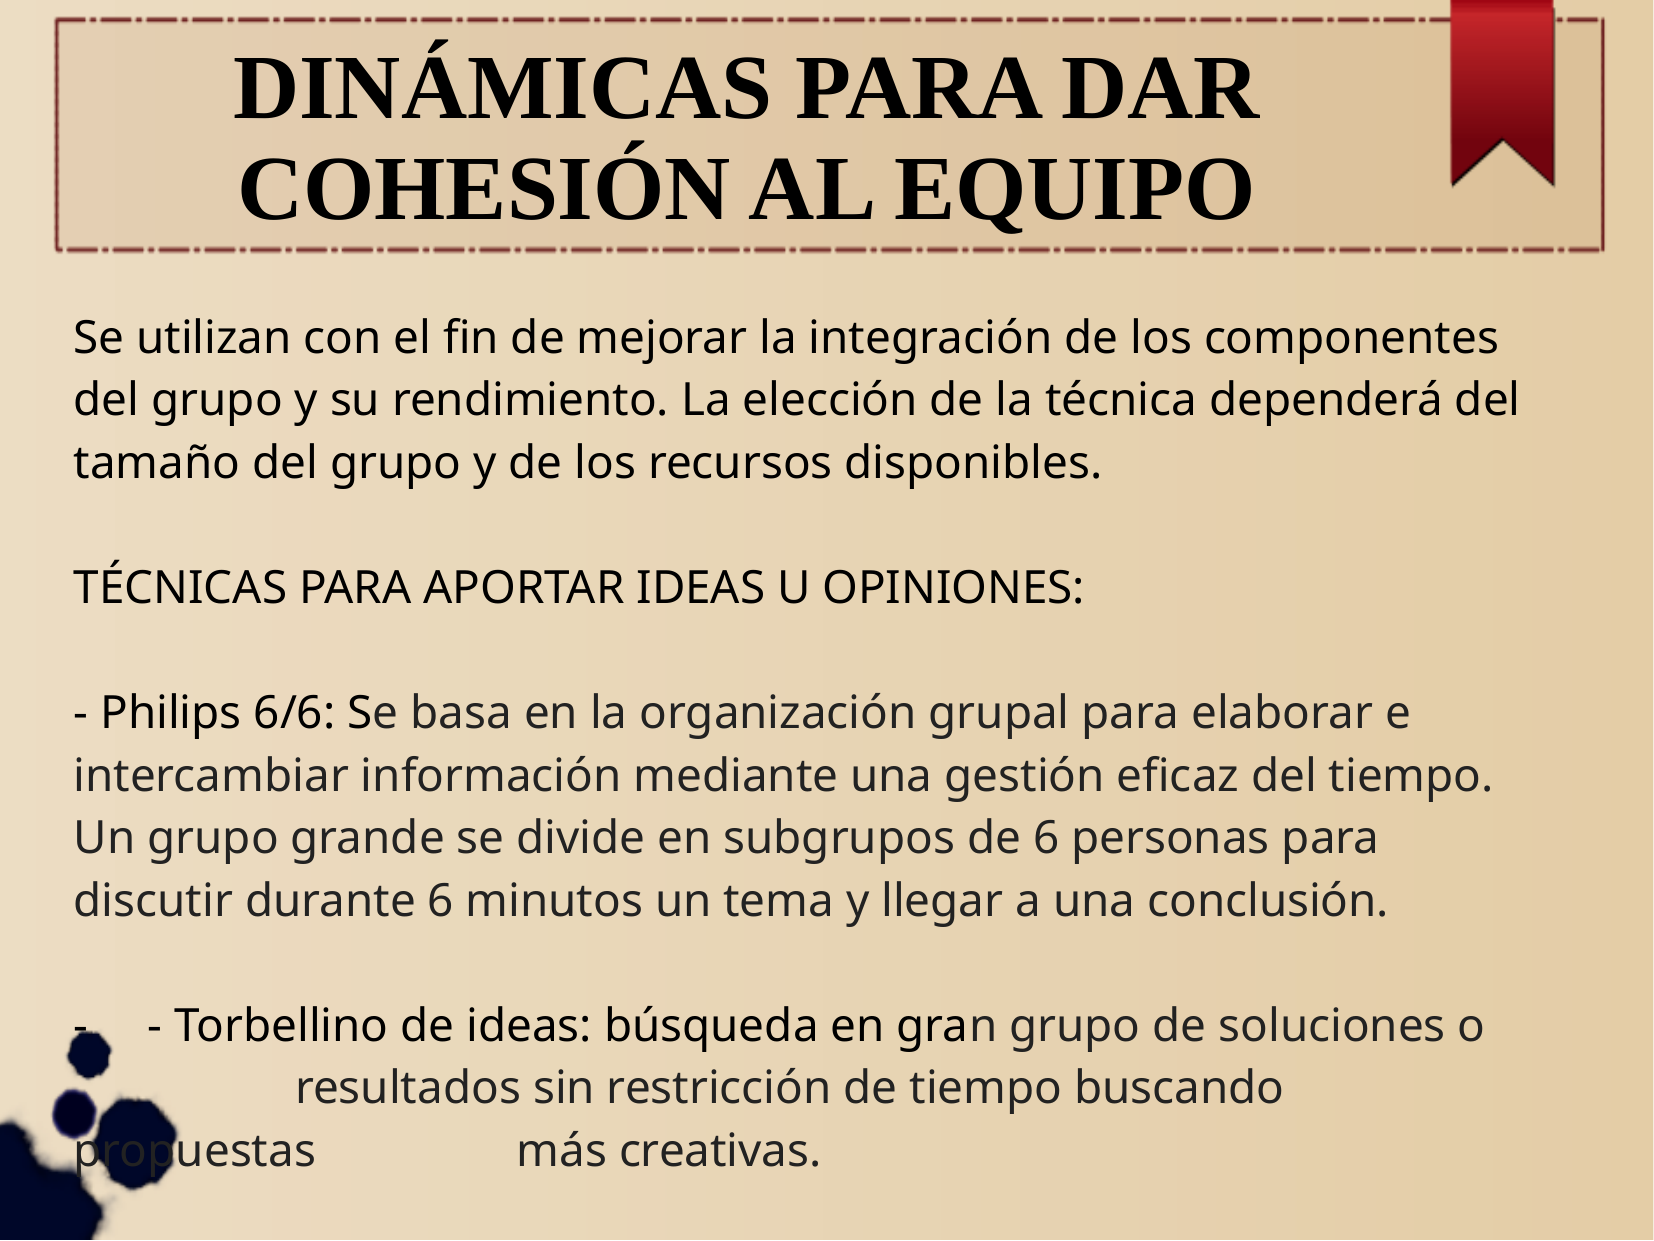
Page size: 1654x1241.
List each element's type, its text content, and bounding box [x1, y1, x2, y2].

title DINÁMICAS PARA DAR COHESIÓN AL EQUIPO [82, 36, 1412, 240]
picture [0, 0, 1654, 1240]
text_box Se utilizan con el fin de mejorar la integración de los componentes del grupo y su rendimiento. La elección de la técnica dependerá del tamaño del grupo y de los recursos disponibles. TÉCNICAS PARA APORTAR IDEAS U OPINIONES: - Philips 6/6: Se basa en la organización grupal para elaborar e intercambiar información mediante una gestión eficaz del tiempo. Un grupo grande se divide en subgrupos de 6 personas para discutir durante 6 minutos un tema y llegar a una conclusión. - - Torbellino de ideas: búsqueda en gran grupo de soluciones o resultados sin restricción de tiempo buscando propuestas más creativas. [59, 296, 1548, 1205]
